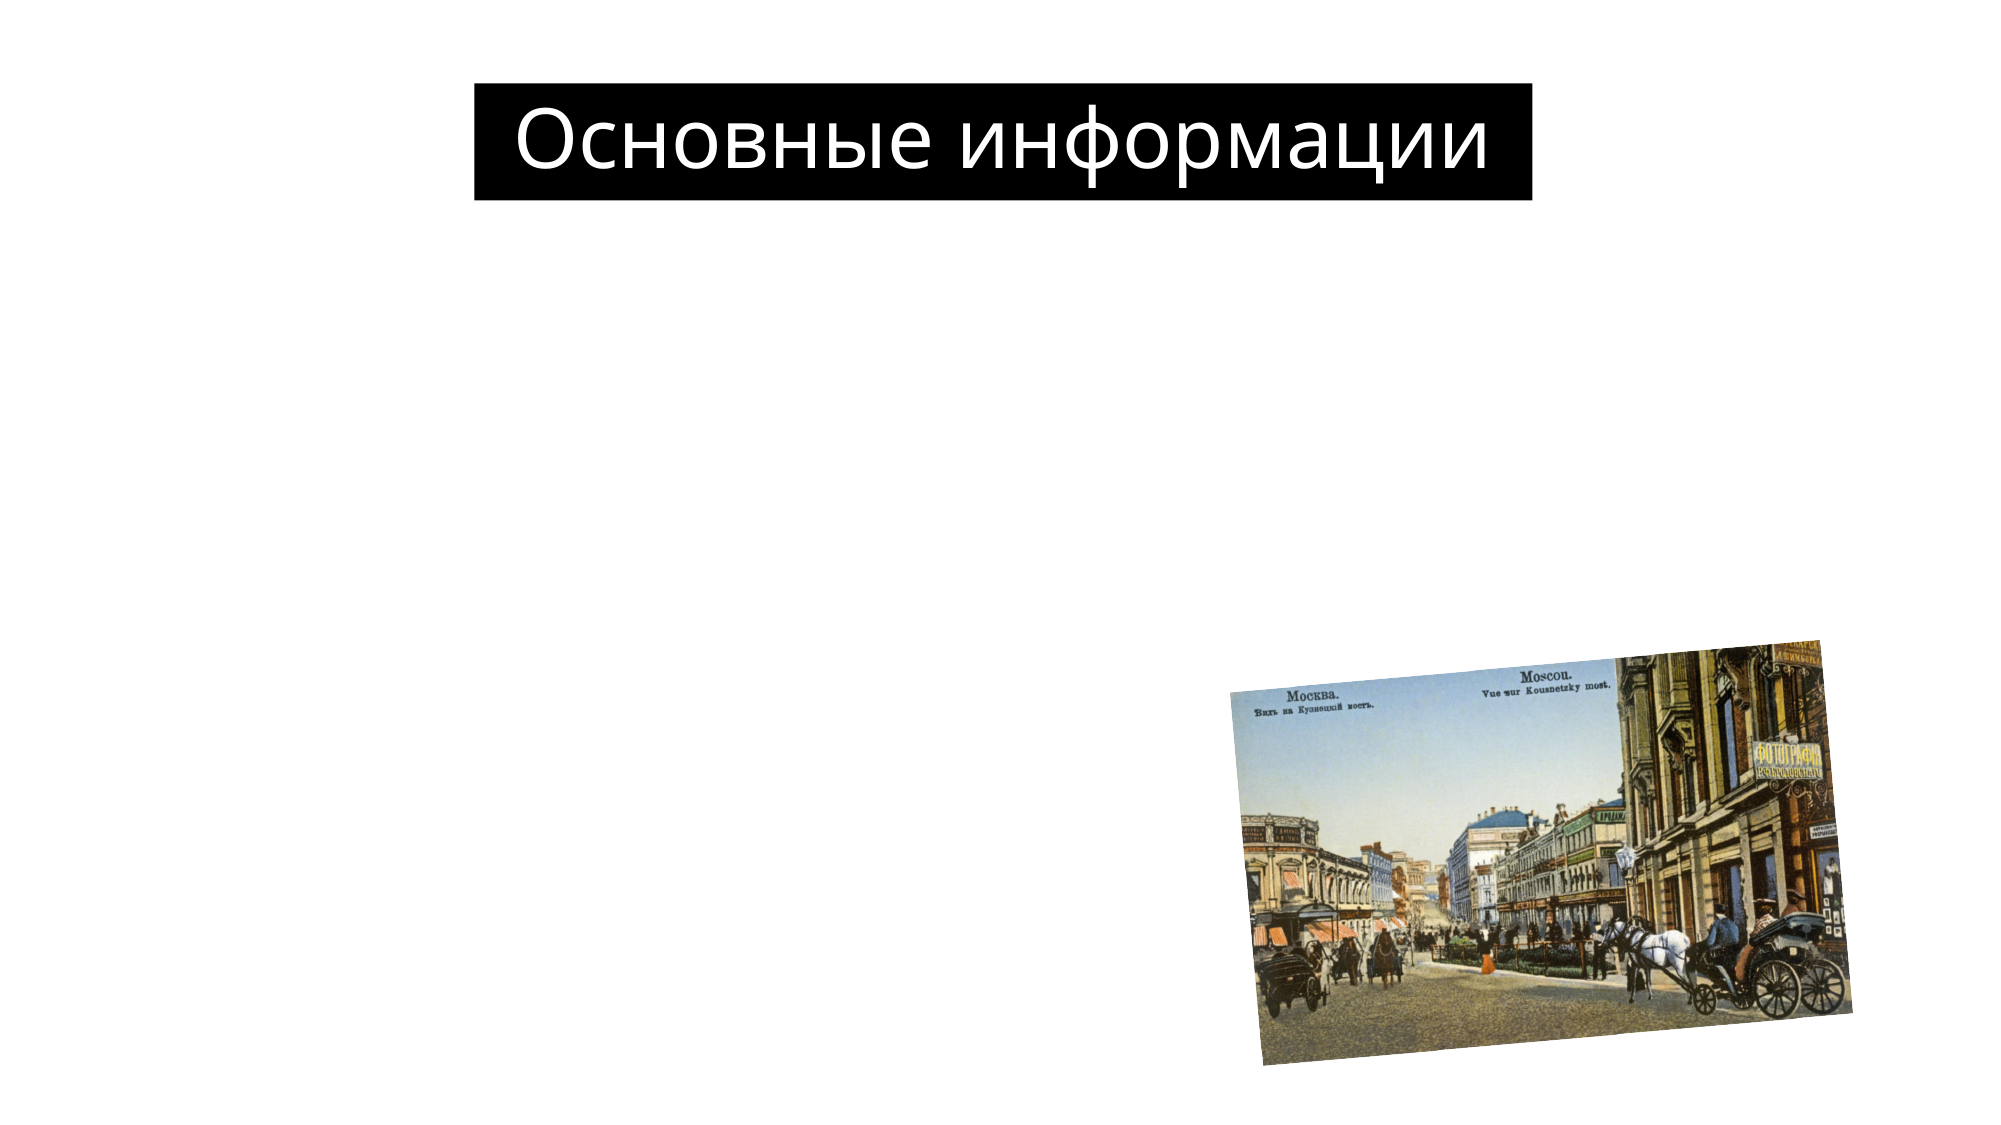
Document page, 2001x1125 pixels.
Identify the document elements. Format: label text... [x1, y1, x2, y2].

picture [1229, 639, 1853, 1066]
text_box Первое упоминание 1147 год Столица России с 1389 годa Мэр Сергей Собянин Конфессиональный состав: христиане (преимущественно православные Московского патриархата) мусульмане Иудеи буддисты и др. Первое упоминание [86, 302, 1878, 853]
text_box Oсновные информации [474, 83, 1533, 201]
